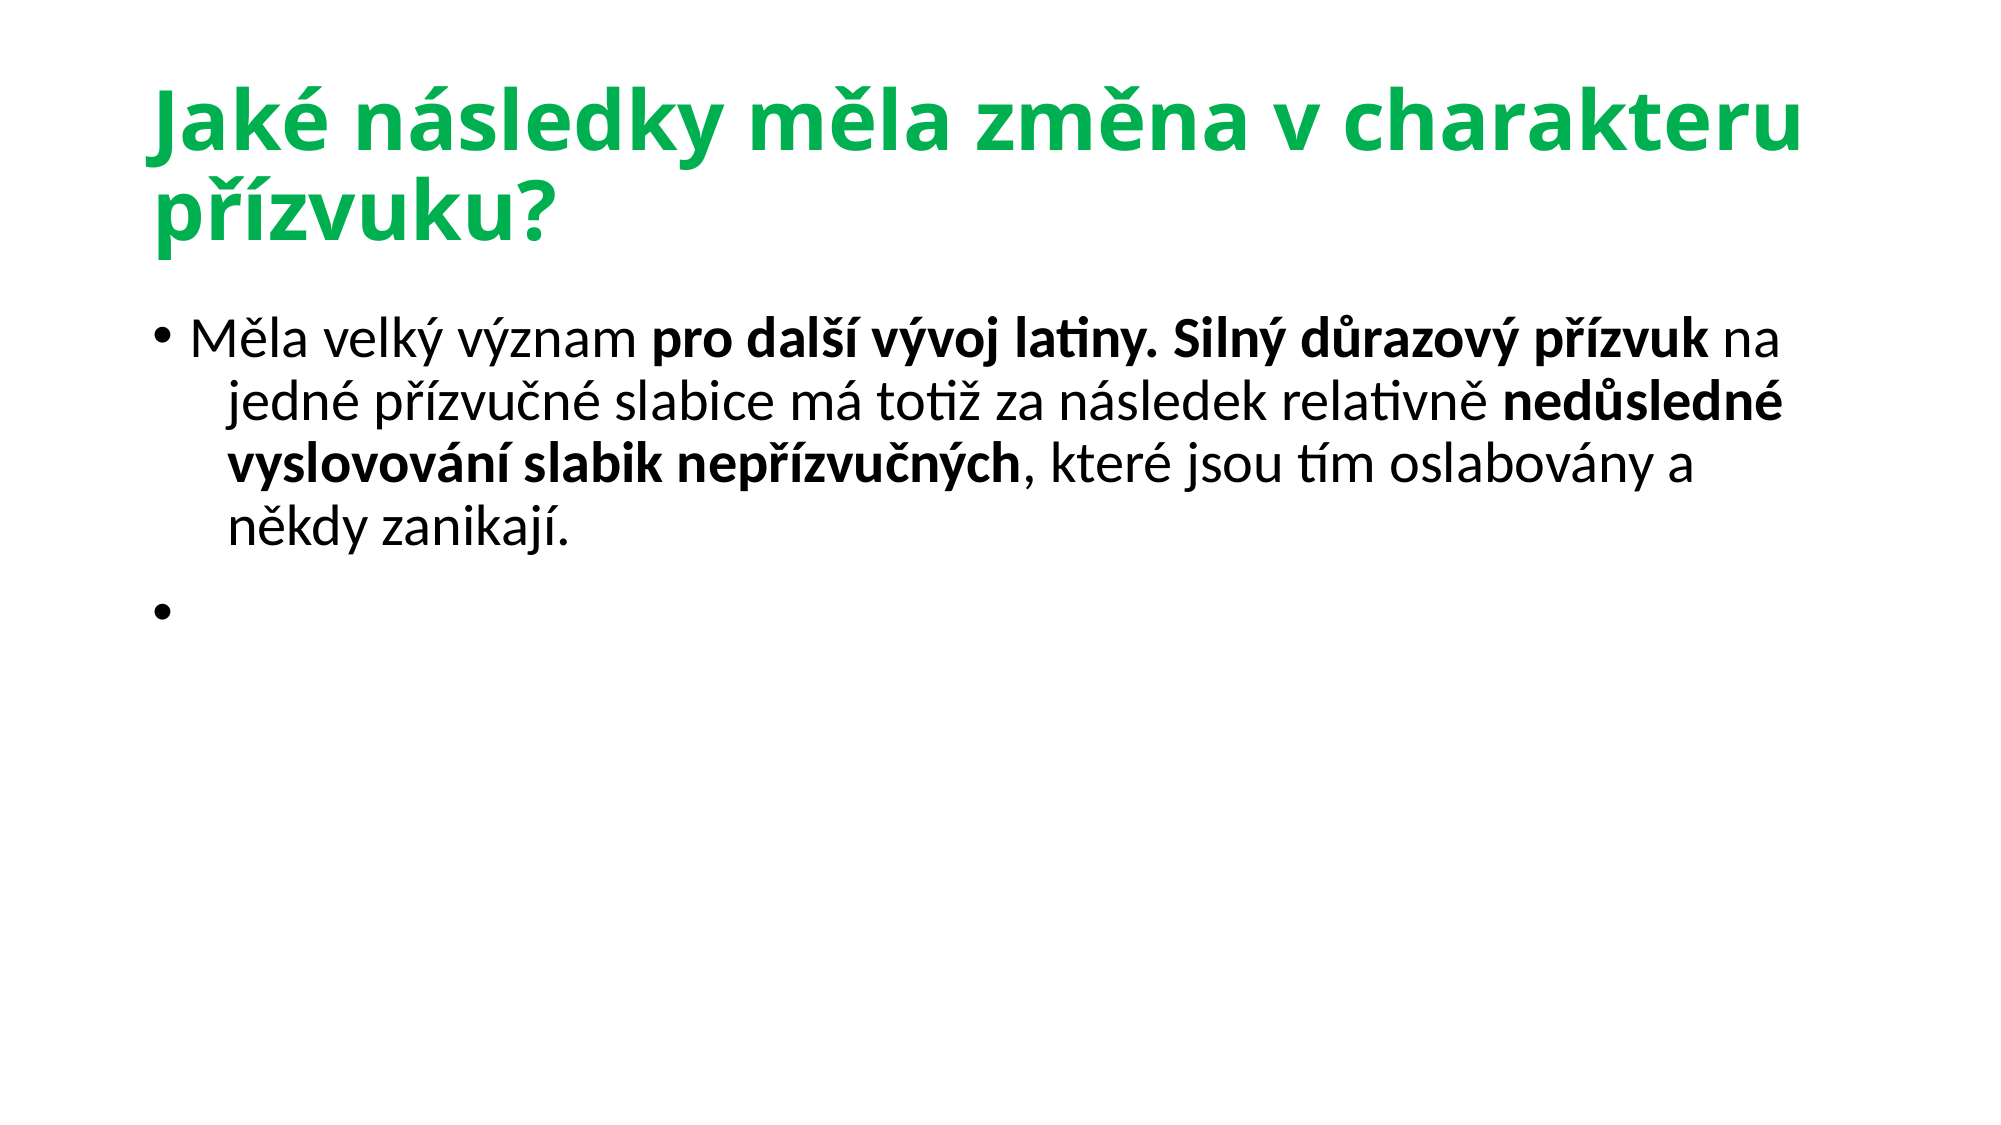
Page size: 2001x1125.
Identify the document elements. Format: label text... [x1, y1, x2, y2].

title Jaké následky měla změna v charakteru přízvuku? [137, 59, 1863, 278]
list Měla velký význam pro další vývoj latiny. Silný důrazový přízvuk na jedné přízvučné slabice má totiž za následek relativně nedůsledné vyslovování slabik nepřízvučných, které jsou tím oslabovány a někdy zanikají. [137, 299, 1863, 1014]
